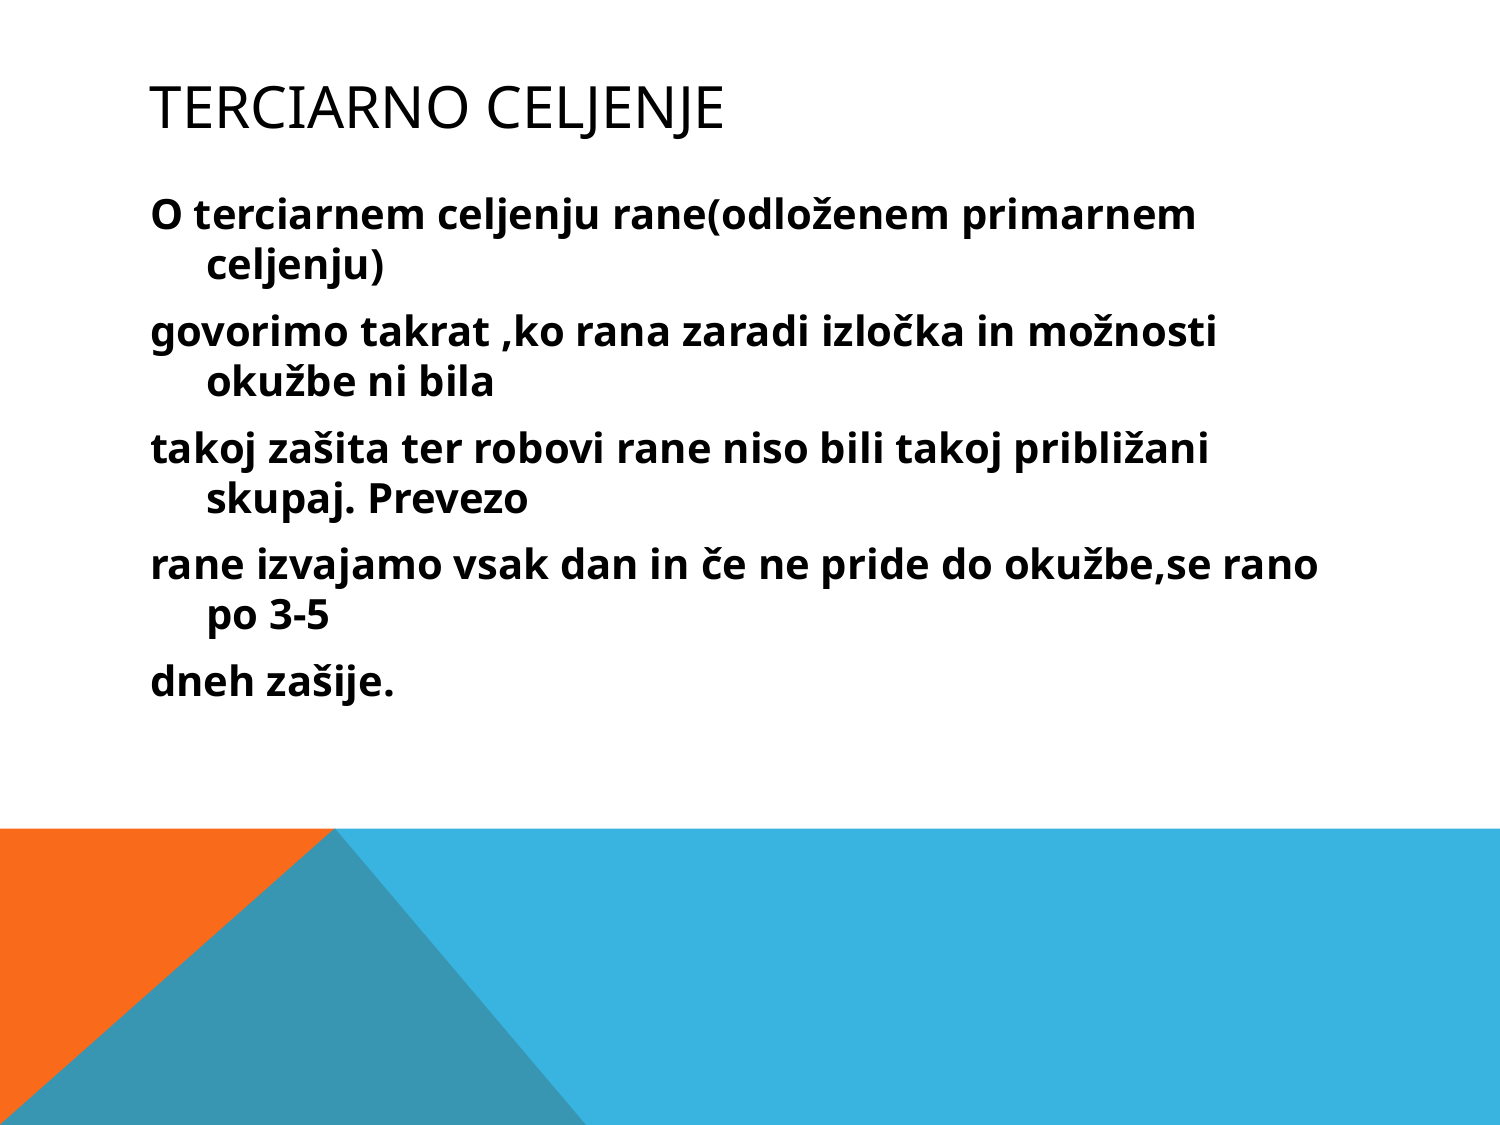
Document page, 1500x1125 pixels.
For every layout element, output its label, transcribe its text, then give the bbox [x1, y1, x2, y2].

list O terciarnem celjenju rane(odloženem primarnem celjenju) govorimo takrat ,ko rana zaradi izločka in možnosti okužbe ni bila takoj zašita ter robovi rane niso bili takoj približani skupaj. Prevezo rane izvajamo vsak dan in če ne pride do okužbe,se rano po 3-5 dneh zašije. [134, 180, 1369, 768]
title Terciarno celjenje [134, 59, 1369, 150]
